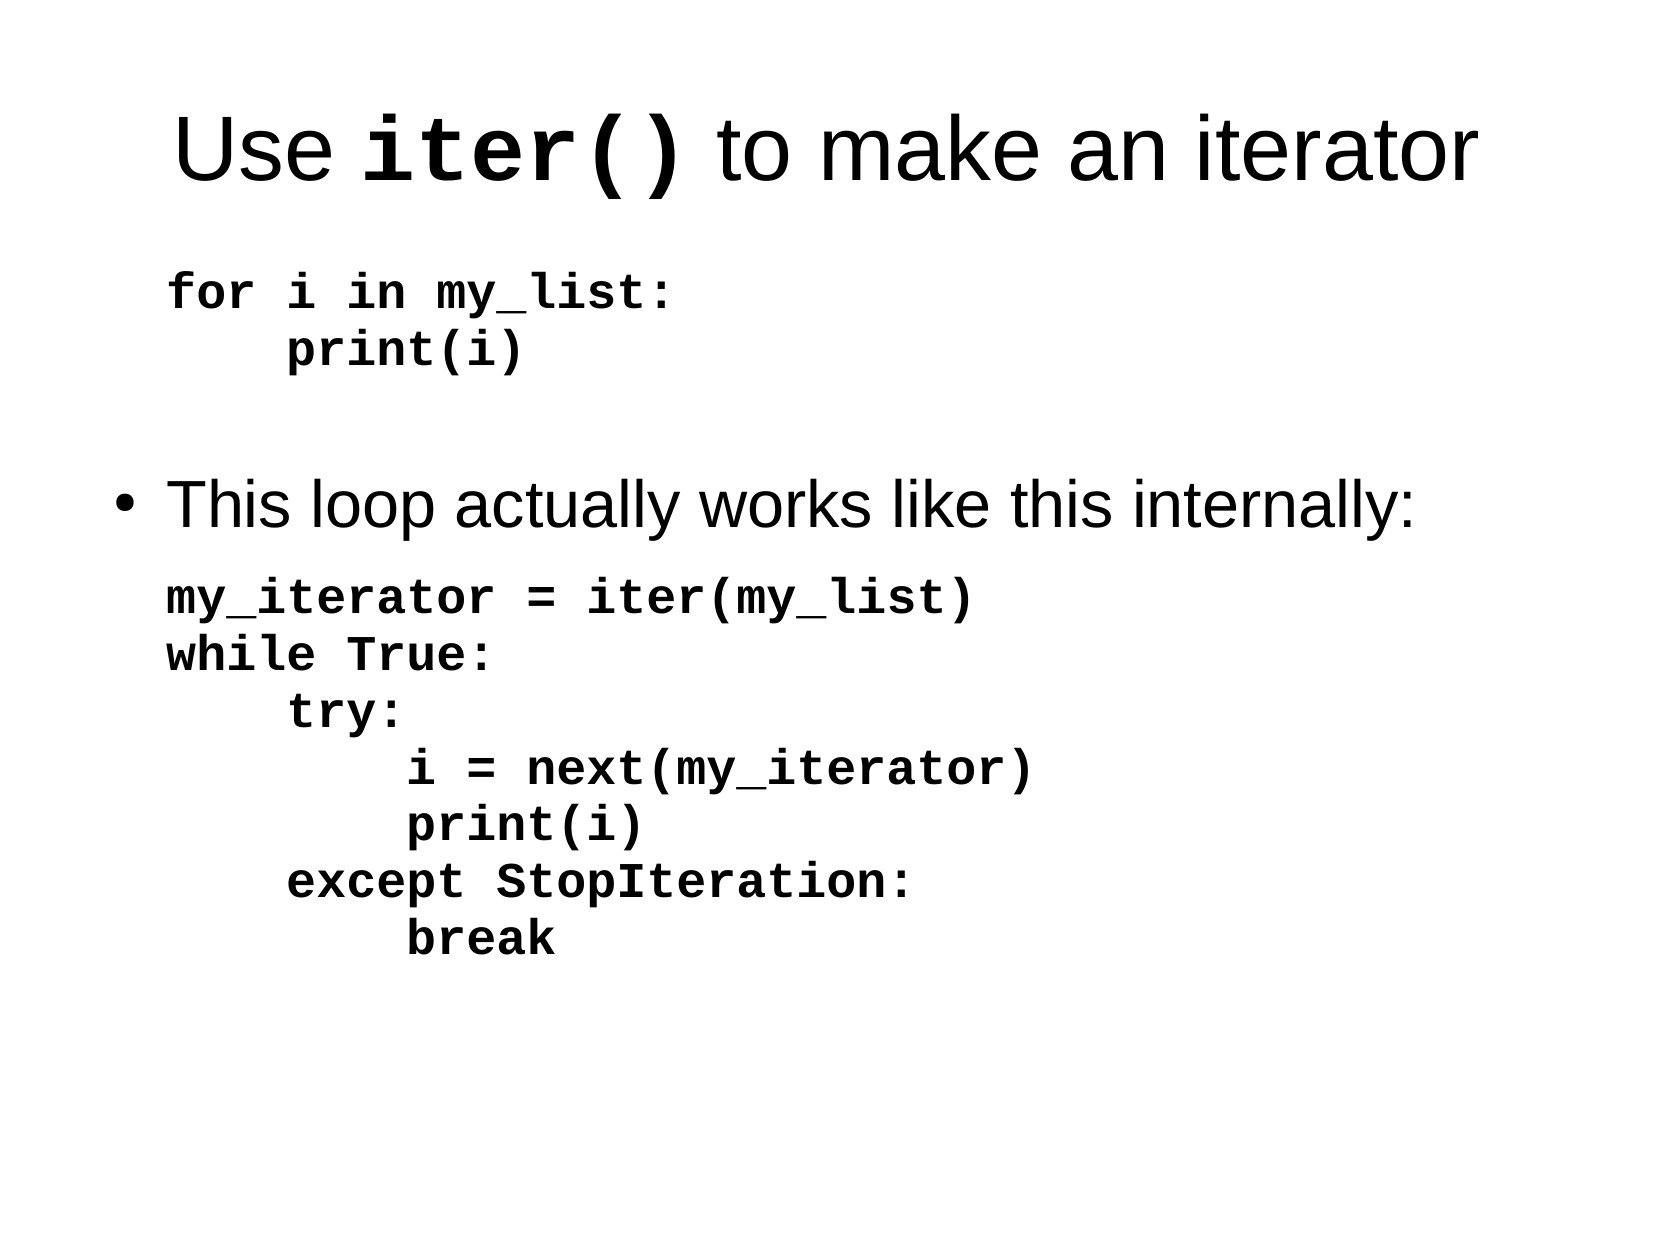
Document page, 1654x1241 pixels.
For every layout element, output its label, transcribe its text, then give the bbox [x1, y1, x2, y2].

title Use iter() to make an iterator [82, 49, 1571, 257]
list for i in my_list: print(i) This loop actually works like this internally: my_iterator = iter(my_list) while True: try: i = next(my_iterator) print(i) except StopIteration: break [95, 267, 1584, 987]
